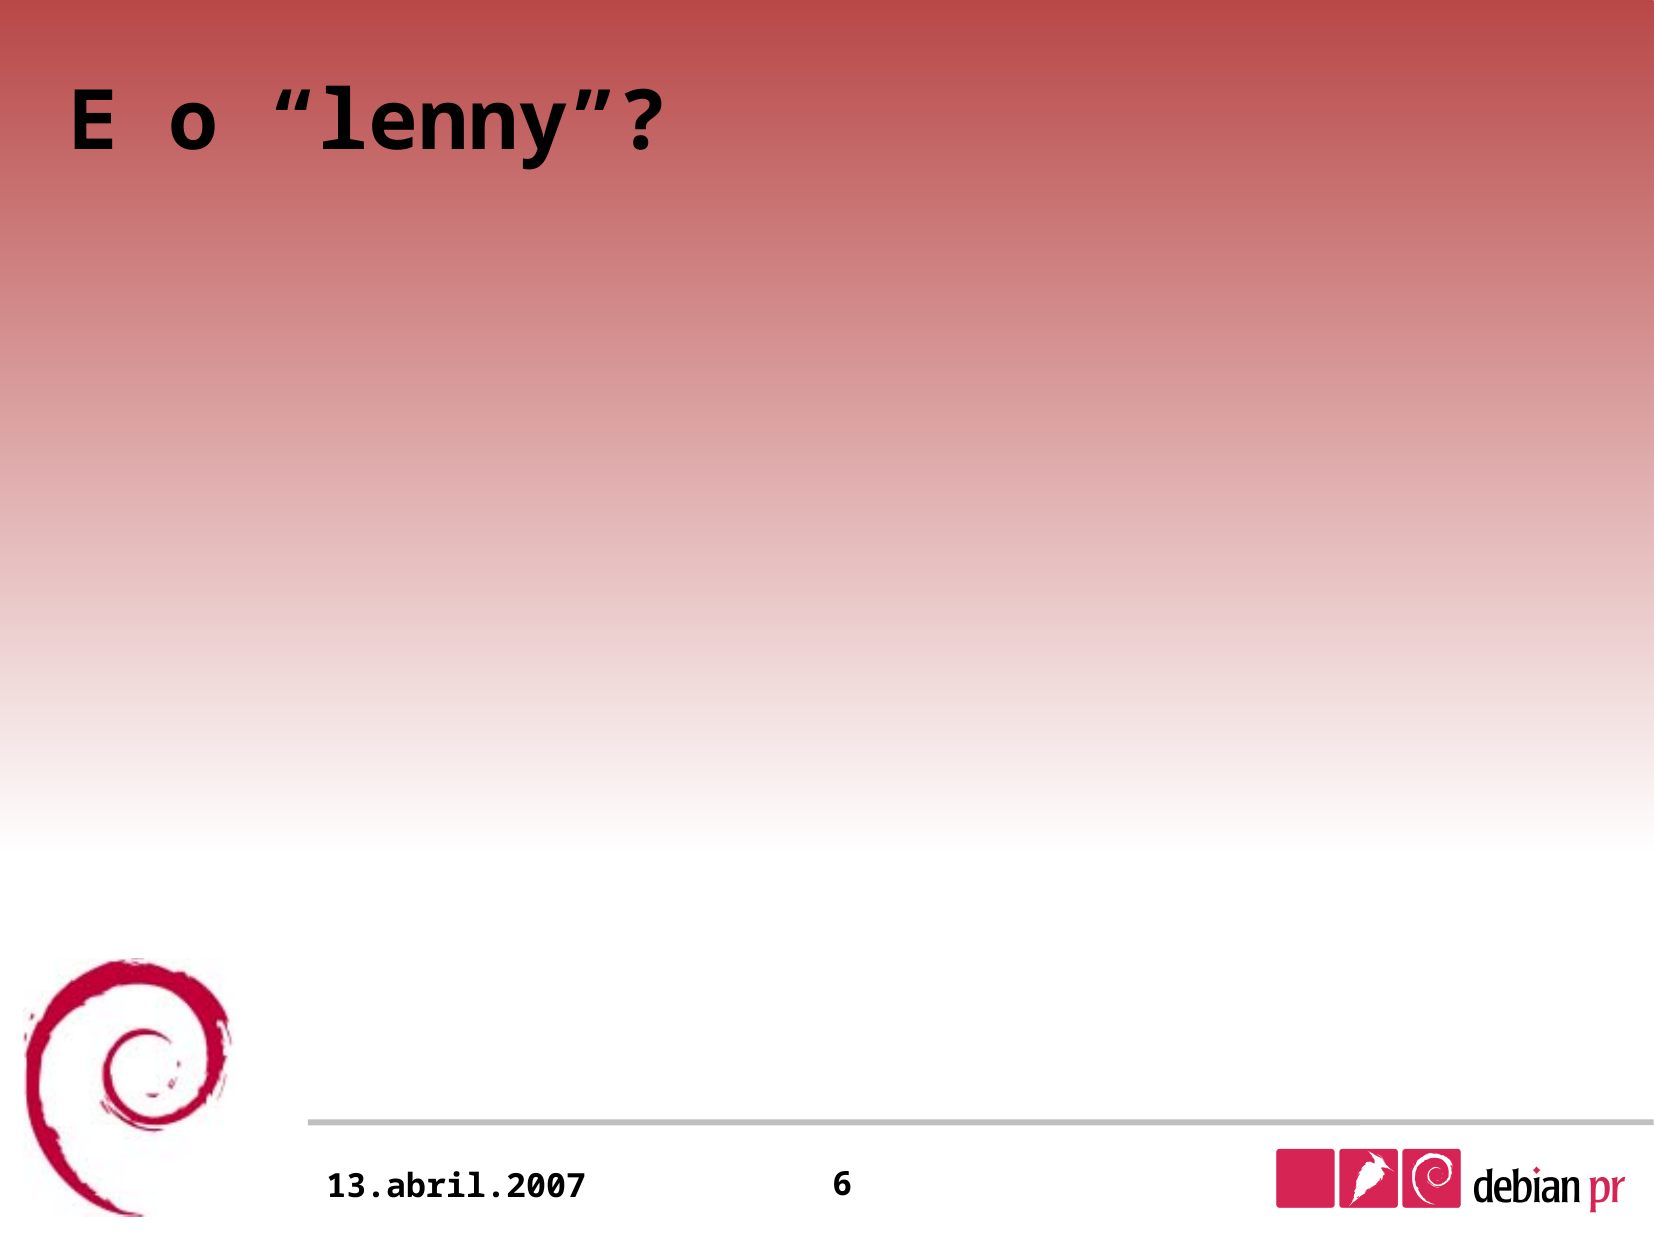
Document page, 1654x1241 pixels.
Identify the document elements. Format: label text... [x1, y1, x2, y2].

picture [23, 958, 234, 1217]
picture [1271, 1138, 1630, 1223]
text_box E o “lenny”? [68, 60, 834, 160]
